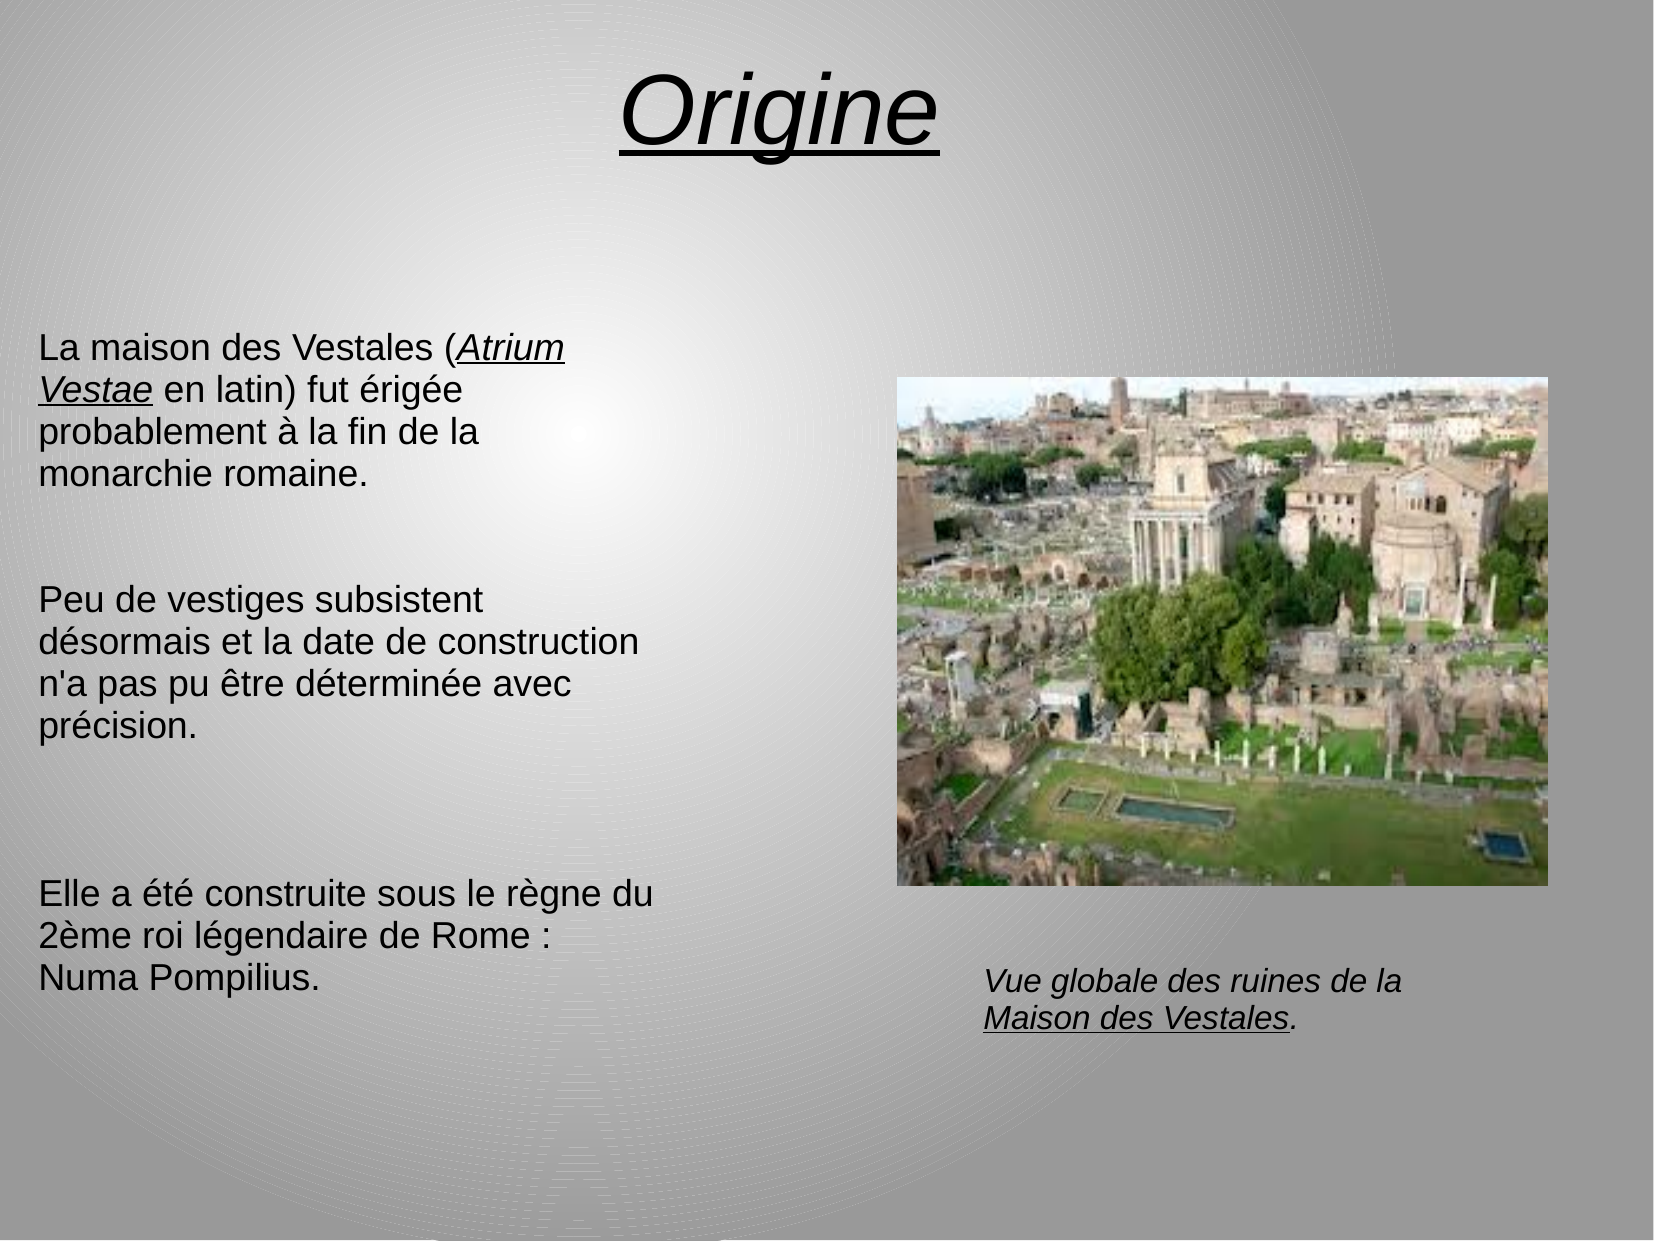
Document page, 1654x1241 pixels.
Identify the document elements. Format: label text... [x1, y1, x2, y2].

text_box La maison des Vestales (Atrium Vestae en latin) fut érigée probablement à la fin de la monarchie romaine. Peu de vestiges subsistent désormais et la date de construction n'a pas pu être déterminée avec précision. Elle a été construite sous le règne du 2ème roi légendaire de Rome : Numa Pompilius. [23, 318, 674, 1052]
picture [897, 377, 1548, 886]
text_box Vue globale des ruines de la Maison des Vestales. [968, 955, 1477, 1044]
text_box Origine [82, 47, 1477, 174]
